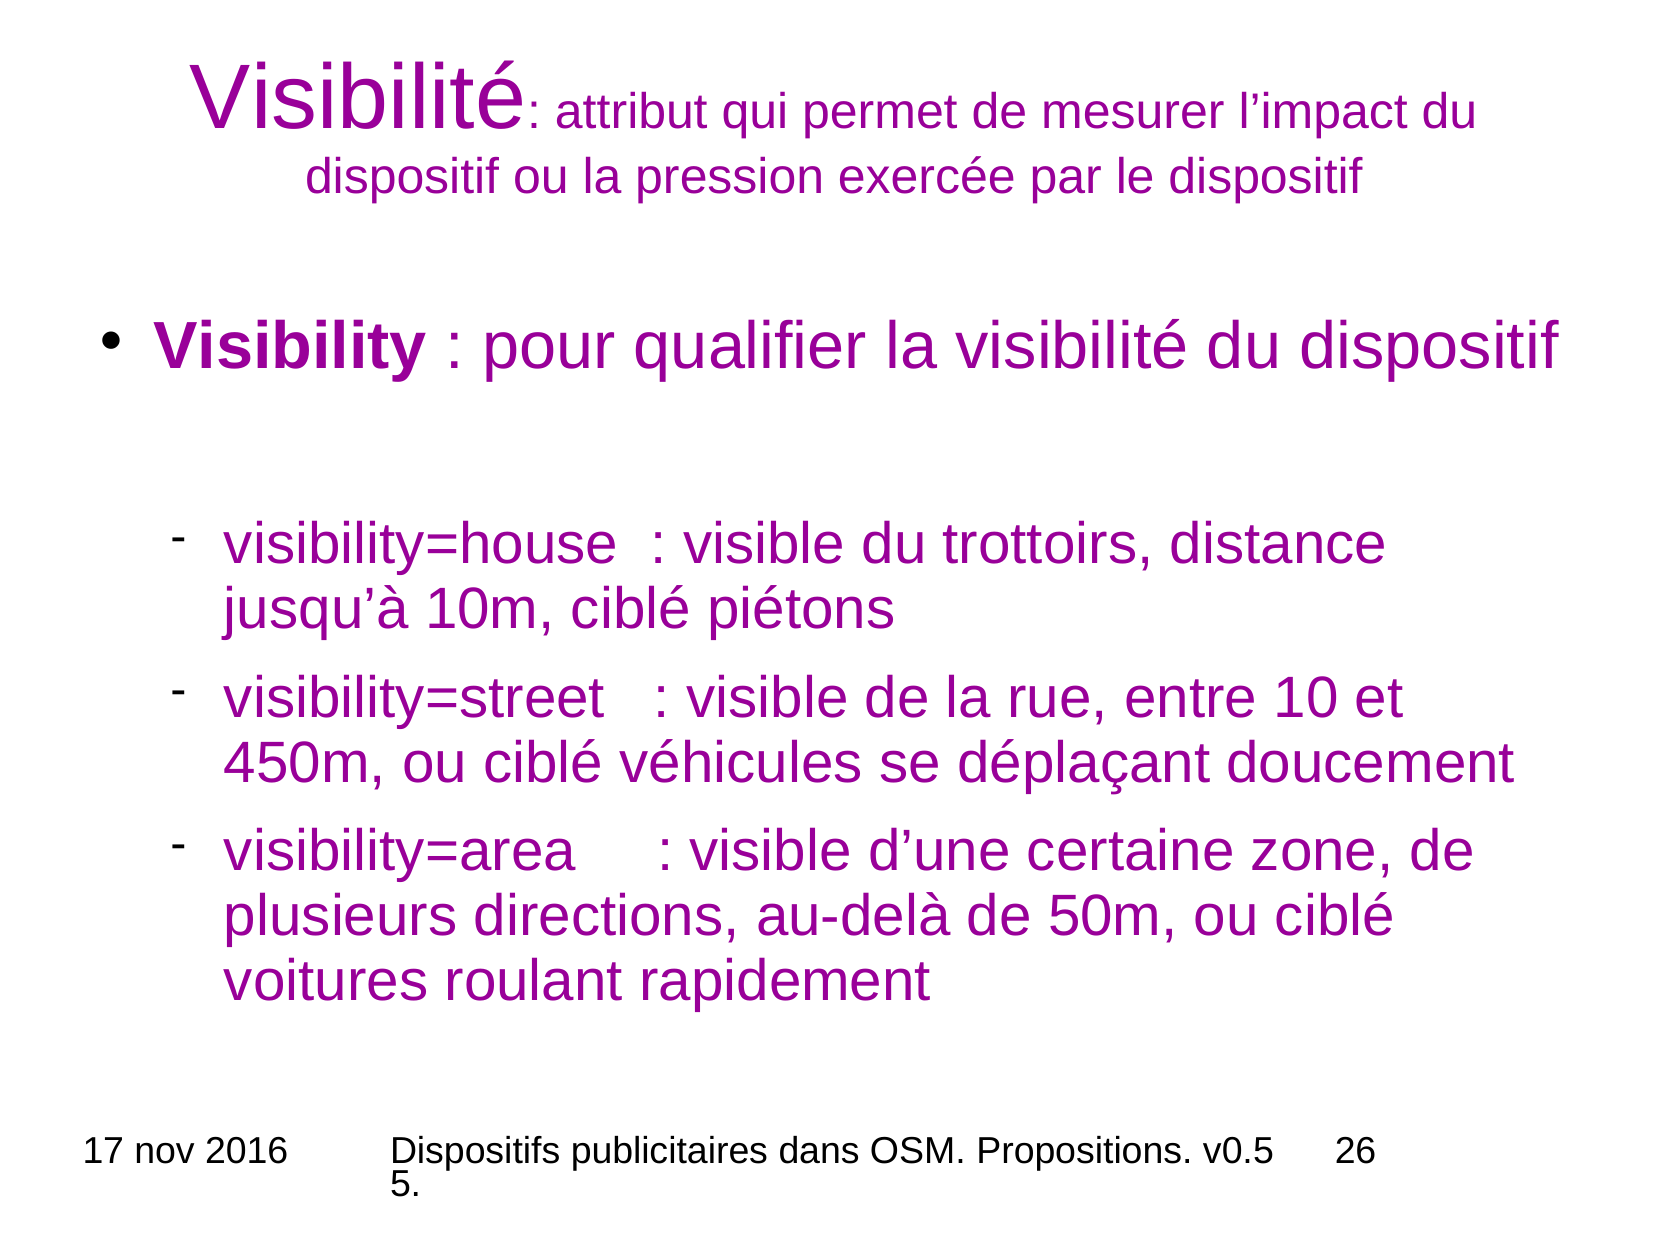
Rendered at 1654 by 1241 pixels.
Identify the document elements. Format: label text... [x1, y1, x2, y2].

title Visibilité: attribut qui permet de mesurer l’impact du dispositif ou la pression exercée par le dispositif [90, 19, 1579, 225]
list Visibility : pour qualifier la visibilité du dispositif visibility=house : visible du trottoirs, distance jusqu’à 10m, ciblé piétons visibility=street : visible de la rue, entre 10 et 450m, ou ciblé véhicules se déplaçant doucement visibility=area : visible d’une certaine zone, de plusieurs directions, au-delà de 50m, ou ciblé voitures roulant rapidement [82, 195, 1571, 1096]
